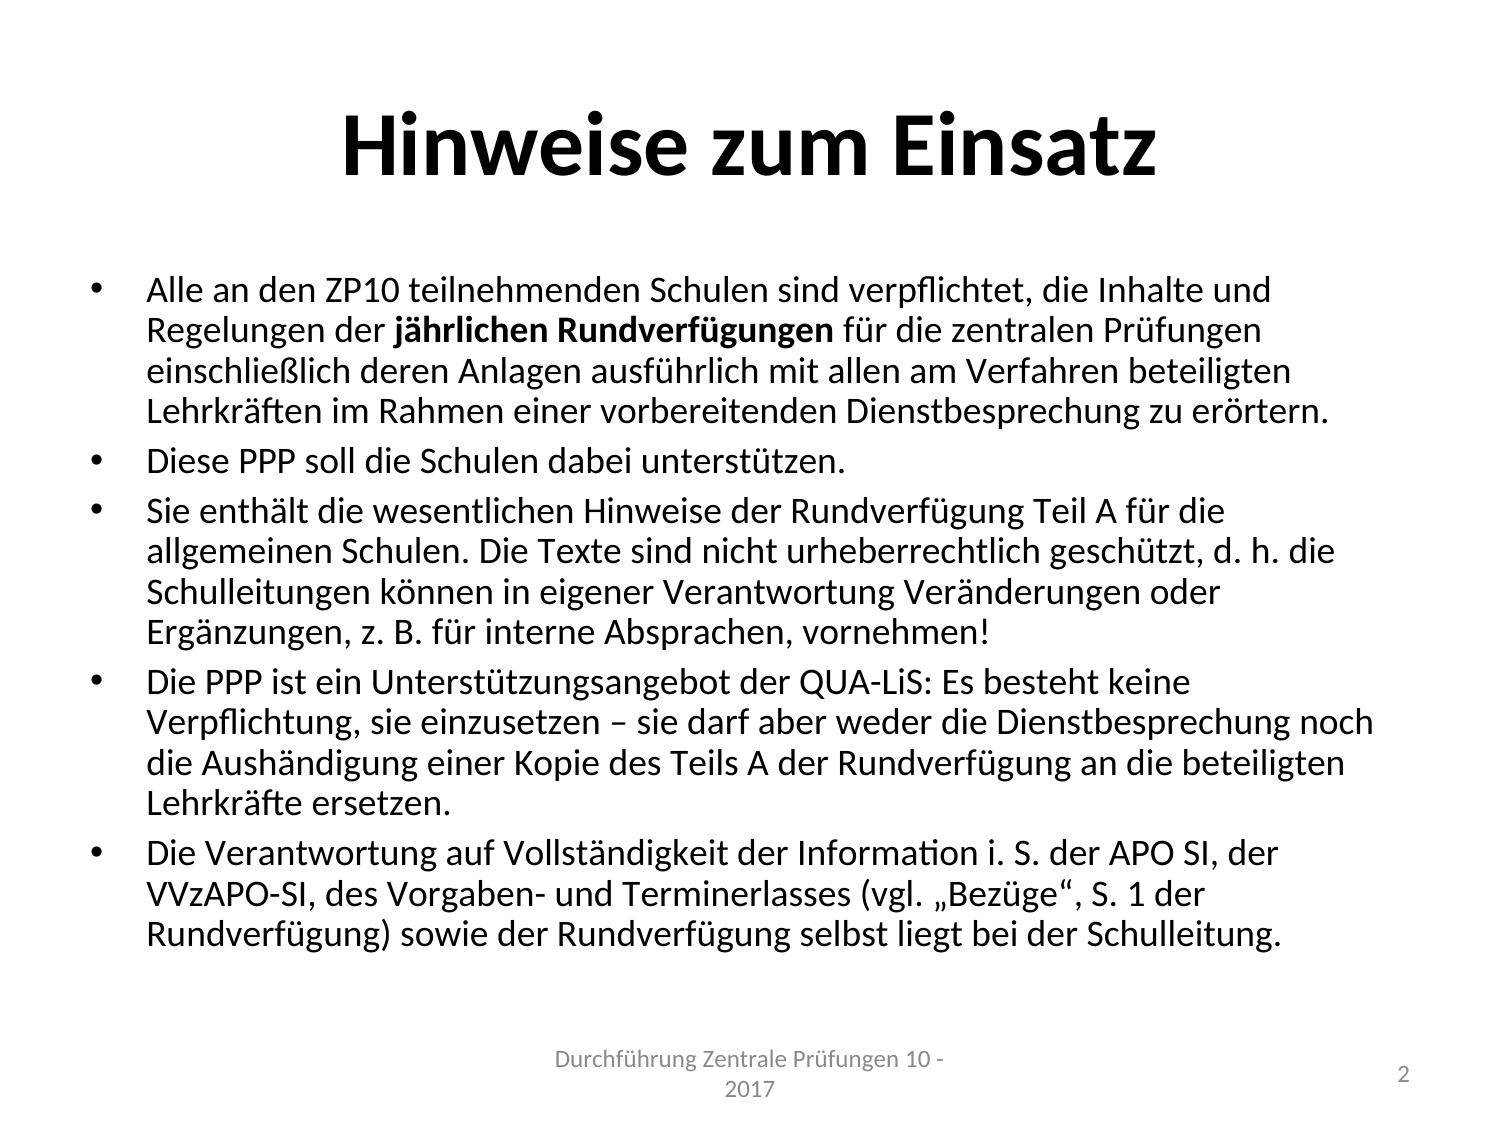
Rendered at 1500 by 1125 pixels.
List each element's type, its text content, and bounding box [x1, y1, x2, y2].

title Hinweise zum Einsatz [75, 45, 1426, 233]
text_box Durchführung Zentrale Prüfungen 10 - 2017 [512, 1042, 988, 1103]
text_box <Foliennummer> [1074, 1042, 1426, 1103]
list Alle an den ZP10 teilnehmenden Schulen sind verpflichtet, die Inhalte und Regelungen der jährlichen Rundverfügungen für die zentralen Prüfungen einschließlich deren Anlagen ausführlich mit allen am Verfahren beteiligten Lehrkräften im Rahmen einer vorbereitenden Dienstbesprechung zu erörtern. Diese PPP soll die Schulen dabei unterstützen. Sie enthält die wesentlichen Hinweise der Rundverfügung Teil A für die allgemeinen Schulen. Die Texte sind nicht urheberrechtlich geschützt, d. h. die Schulleitungen können in eigener Verantwortung Veränderungen oder Ergänzungen, z. B. für interne Absprachen, vornehmen! Die PPP ist ein Unterstützungsangebot der QUA-LiS: Es besteht keine Verpflichtung, sie einzusetzen – sie darf aber weder die Dienstbesprechung noch die Aushändigung einer Kopie des Teils A der Rundverfügung an die beteiligten Lehrkräfte ersetzen. Die Verantwortung auf Vollständigkeit der Information i. S. der APO SI, der VVzAPO-SI, des Vorgaben- und Terminerlasses (vgl. „Bezüge“, S. 1 der Rundverfügung) sowie der Rundverfügung selbst liegt bei der Schulleitung. [74, 262, 1424, 1024]
